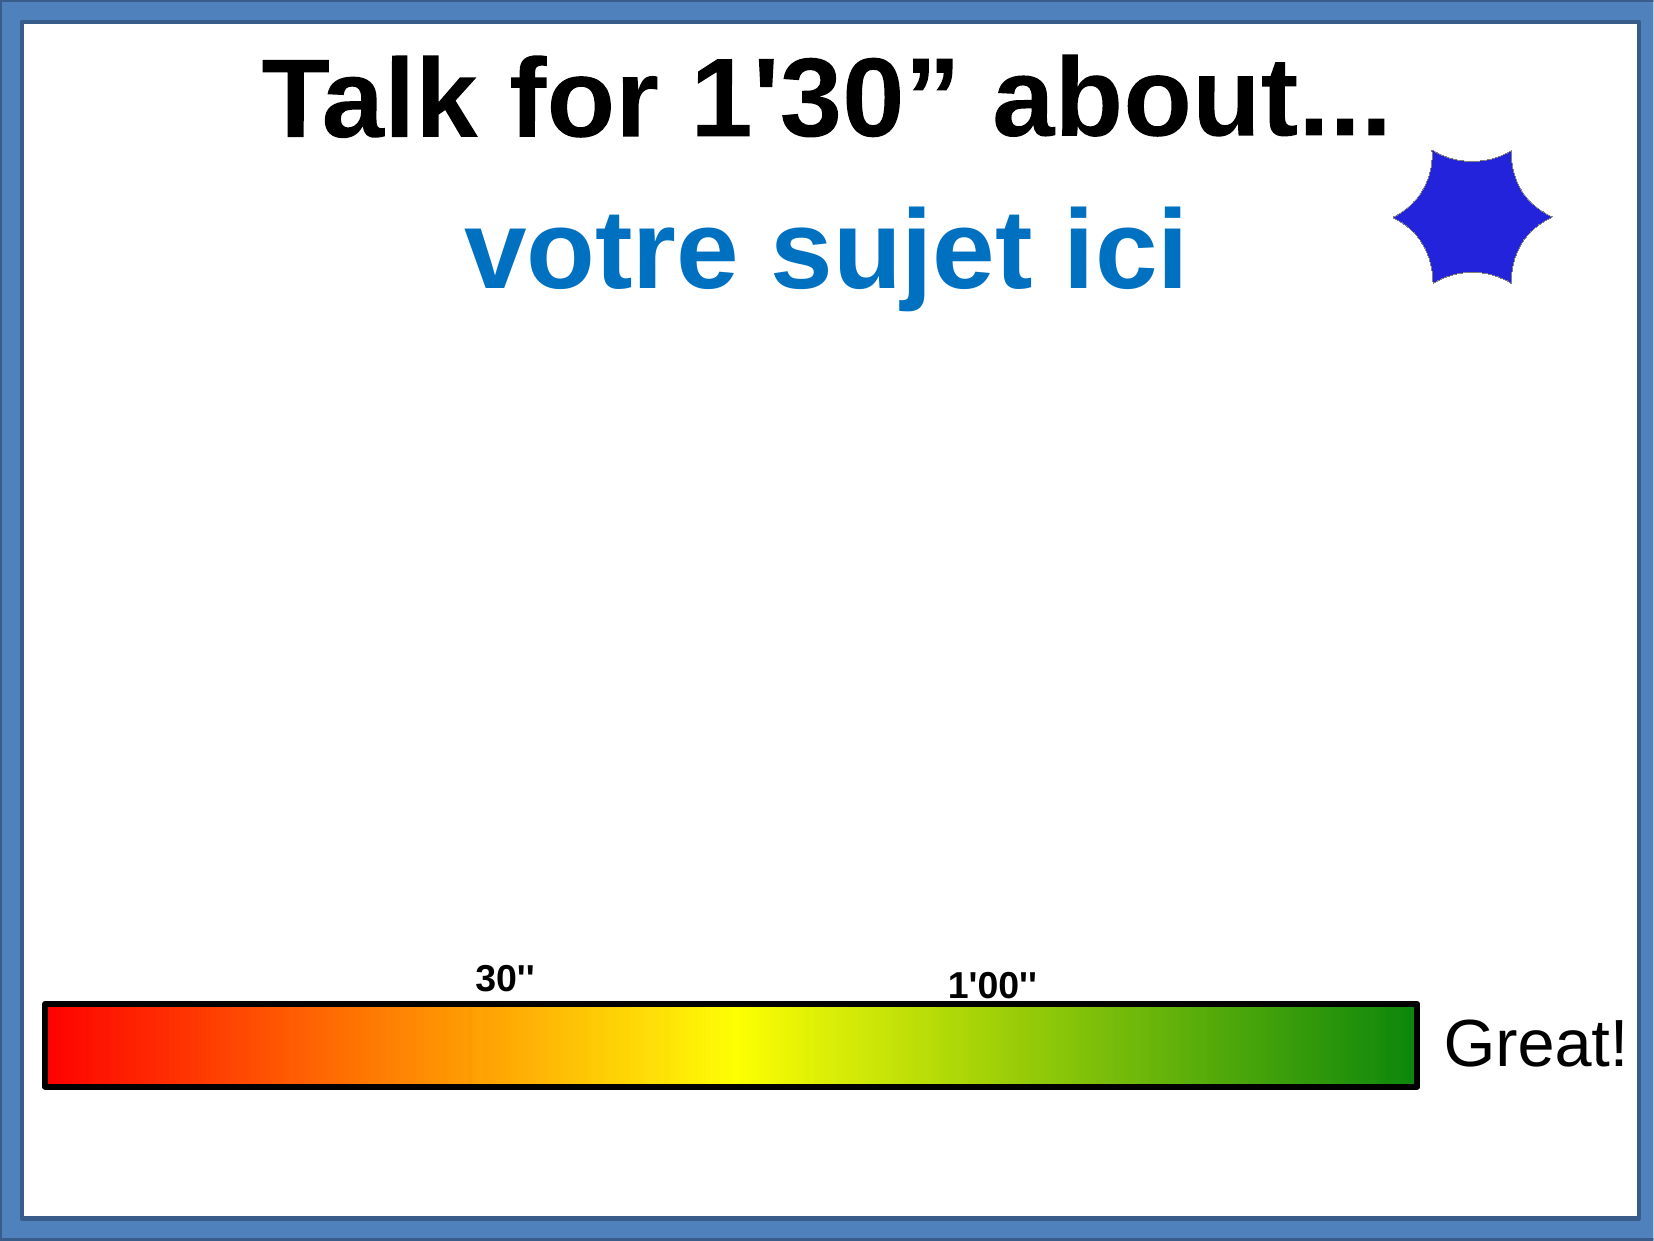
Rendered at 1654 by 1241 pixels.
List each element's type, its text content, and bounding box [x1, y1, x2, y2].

text_box 1'00'' [933, 956, 1063, 1016]
text_box votre sujet ici [0, 168, 1654, 319]
text_box 30'' [460, 949, 556, 1052]
text_box Great! [1428, 992, 1644, 1088]
text_box [0, 319, 1654, 1241]
text_box [1393, 150, 1553, 284]
picture [48, 1007, 1414, 1084]
text_box Talk for 1'30” about... [23, 14, 1630, 168]
text_box [0, 0, 1654, 168]
